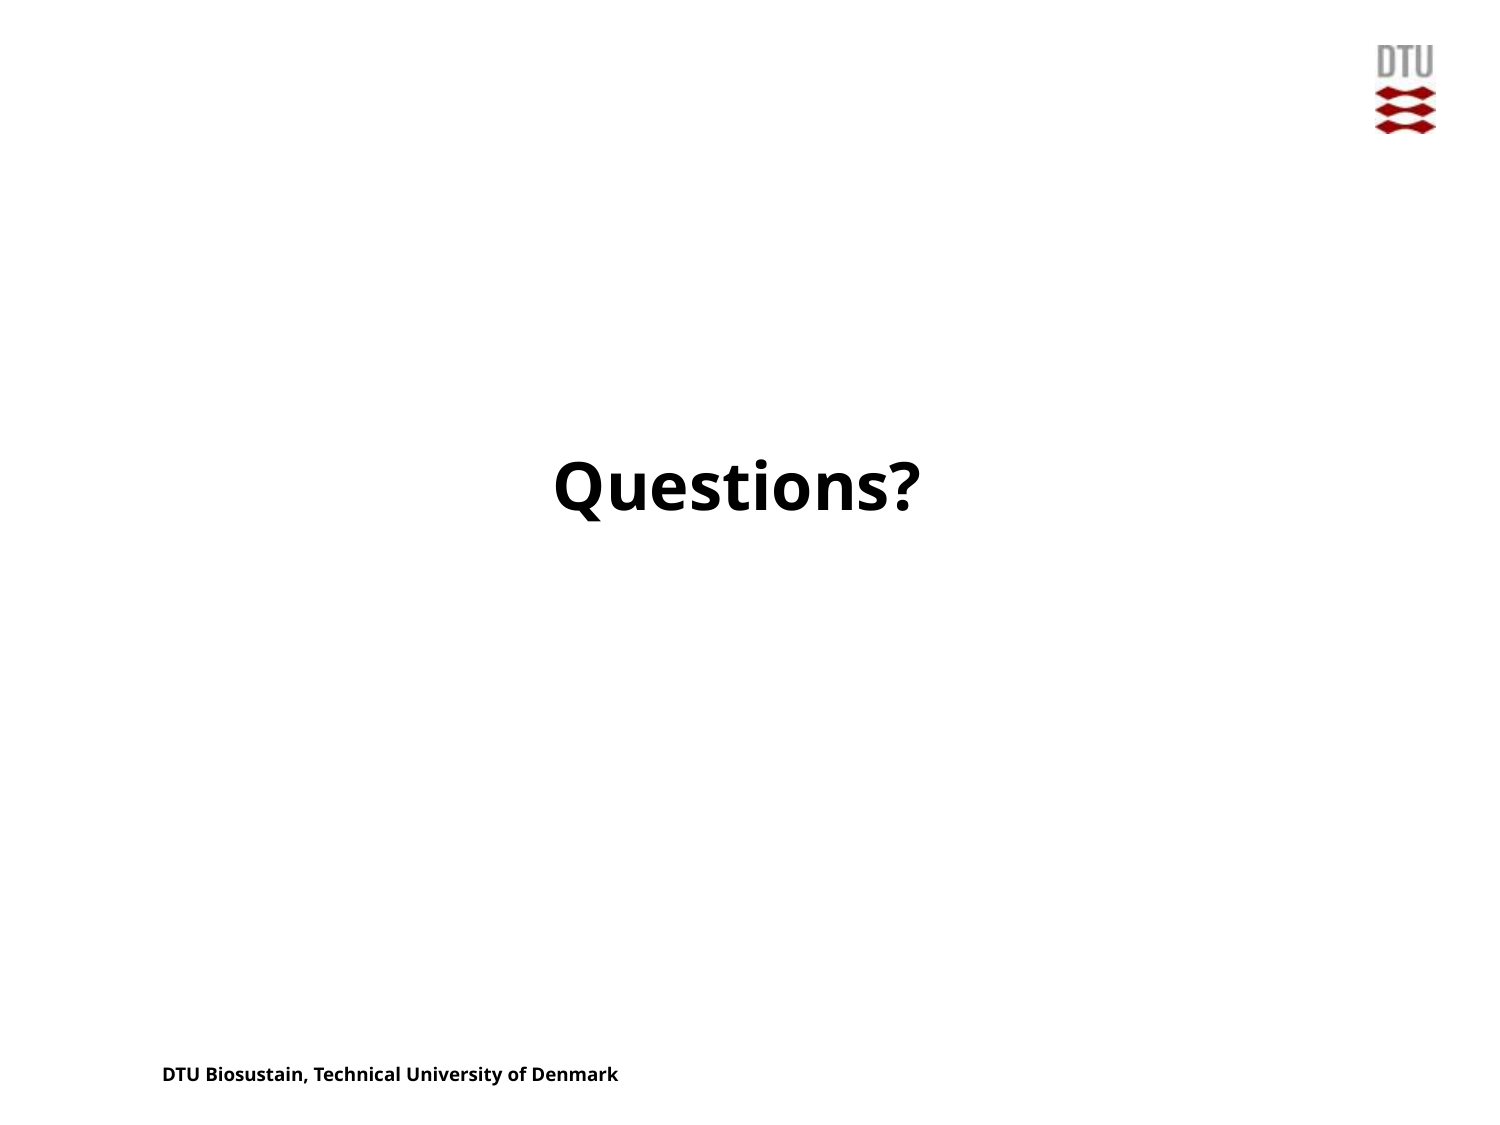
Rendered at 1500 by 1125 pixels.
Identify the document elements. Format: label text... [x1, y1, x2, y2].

subtitle Questions? [99, 50, 1375, 920]
picture [1375, 45, 1436, 134]
